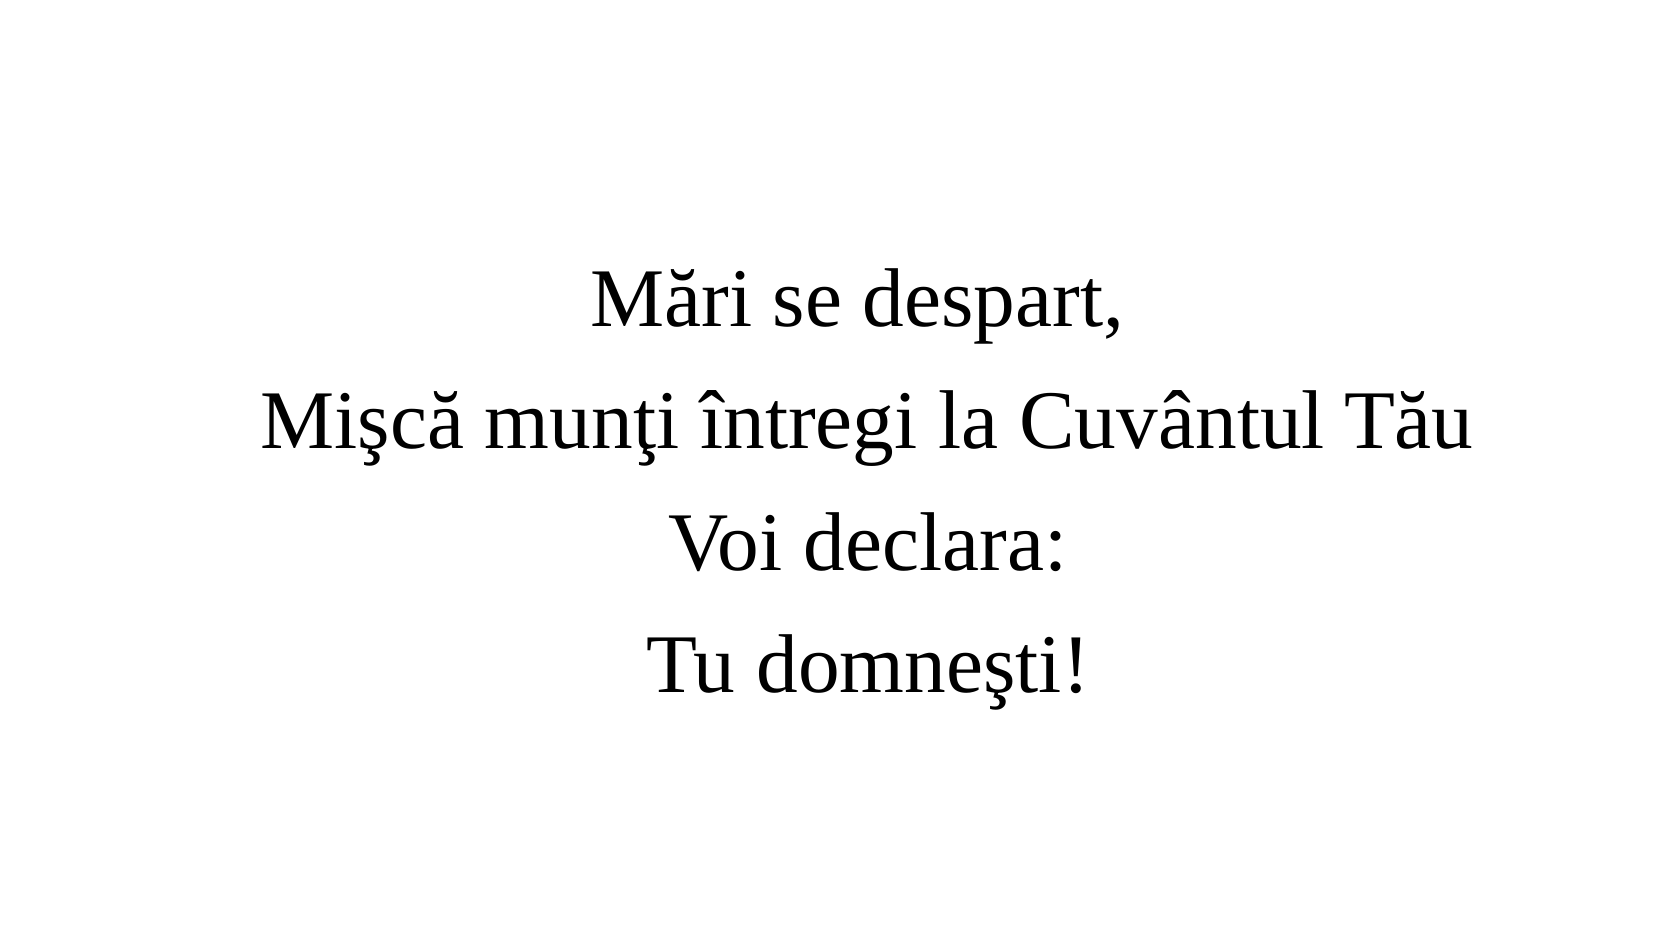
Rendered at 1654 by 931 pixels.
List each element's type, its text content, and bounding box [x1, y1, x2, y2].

subtitle Mări se despart, Mişcă munţi întregi la Cuvântul Tău Voi declara: Tu domneşti! [153, 239, 1583, 713]
